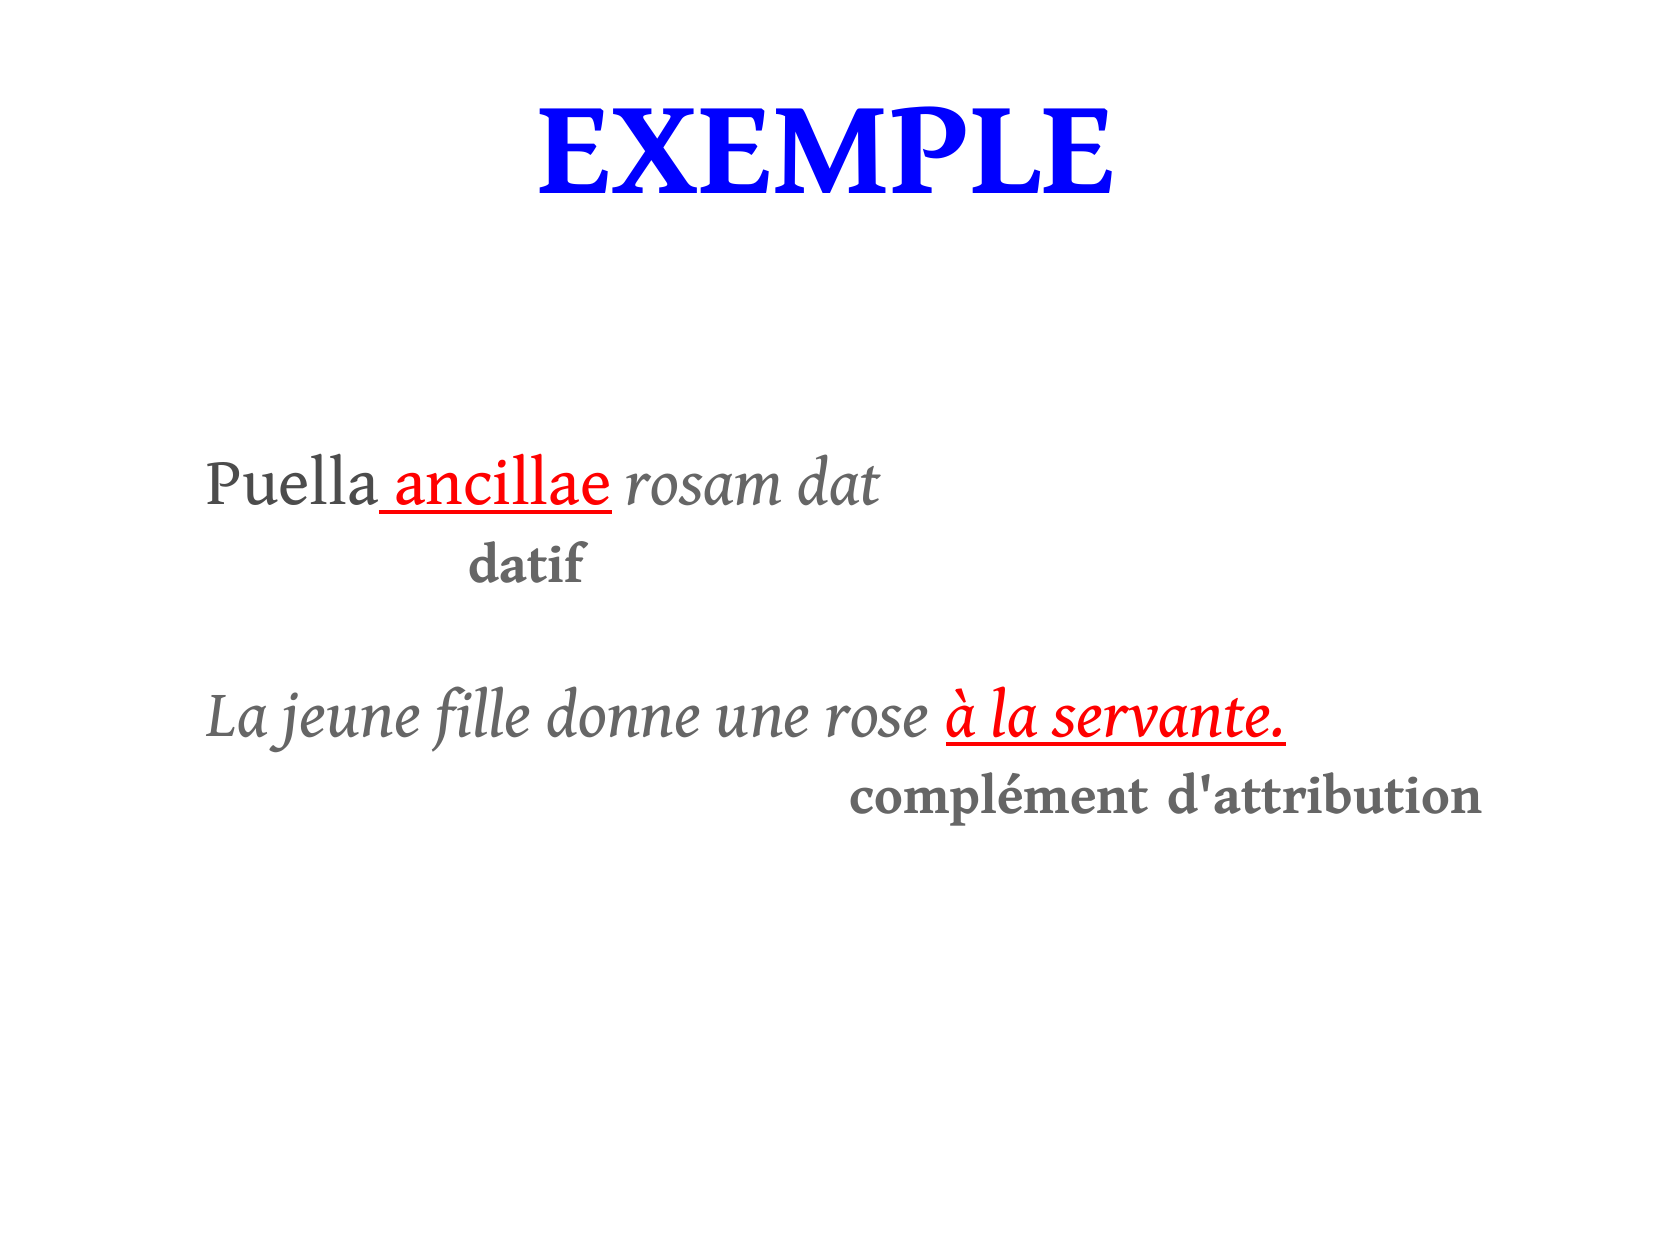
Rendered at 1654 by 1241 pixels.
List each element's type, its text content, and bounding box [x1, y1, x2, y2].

title EXEMPLE [82, 56, 1571, 250]
text_box Puella ancillae rosam dat datif La jeune fille donne une rose à la servante. complément d'attribution [118, 265, 1565, 1123]
